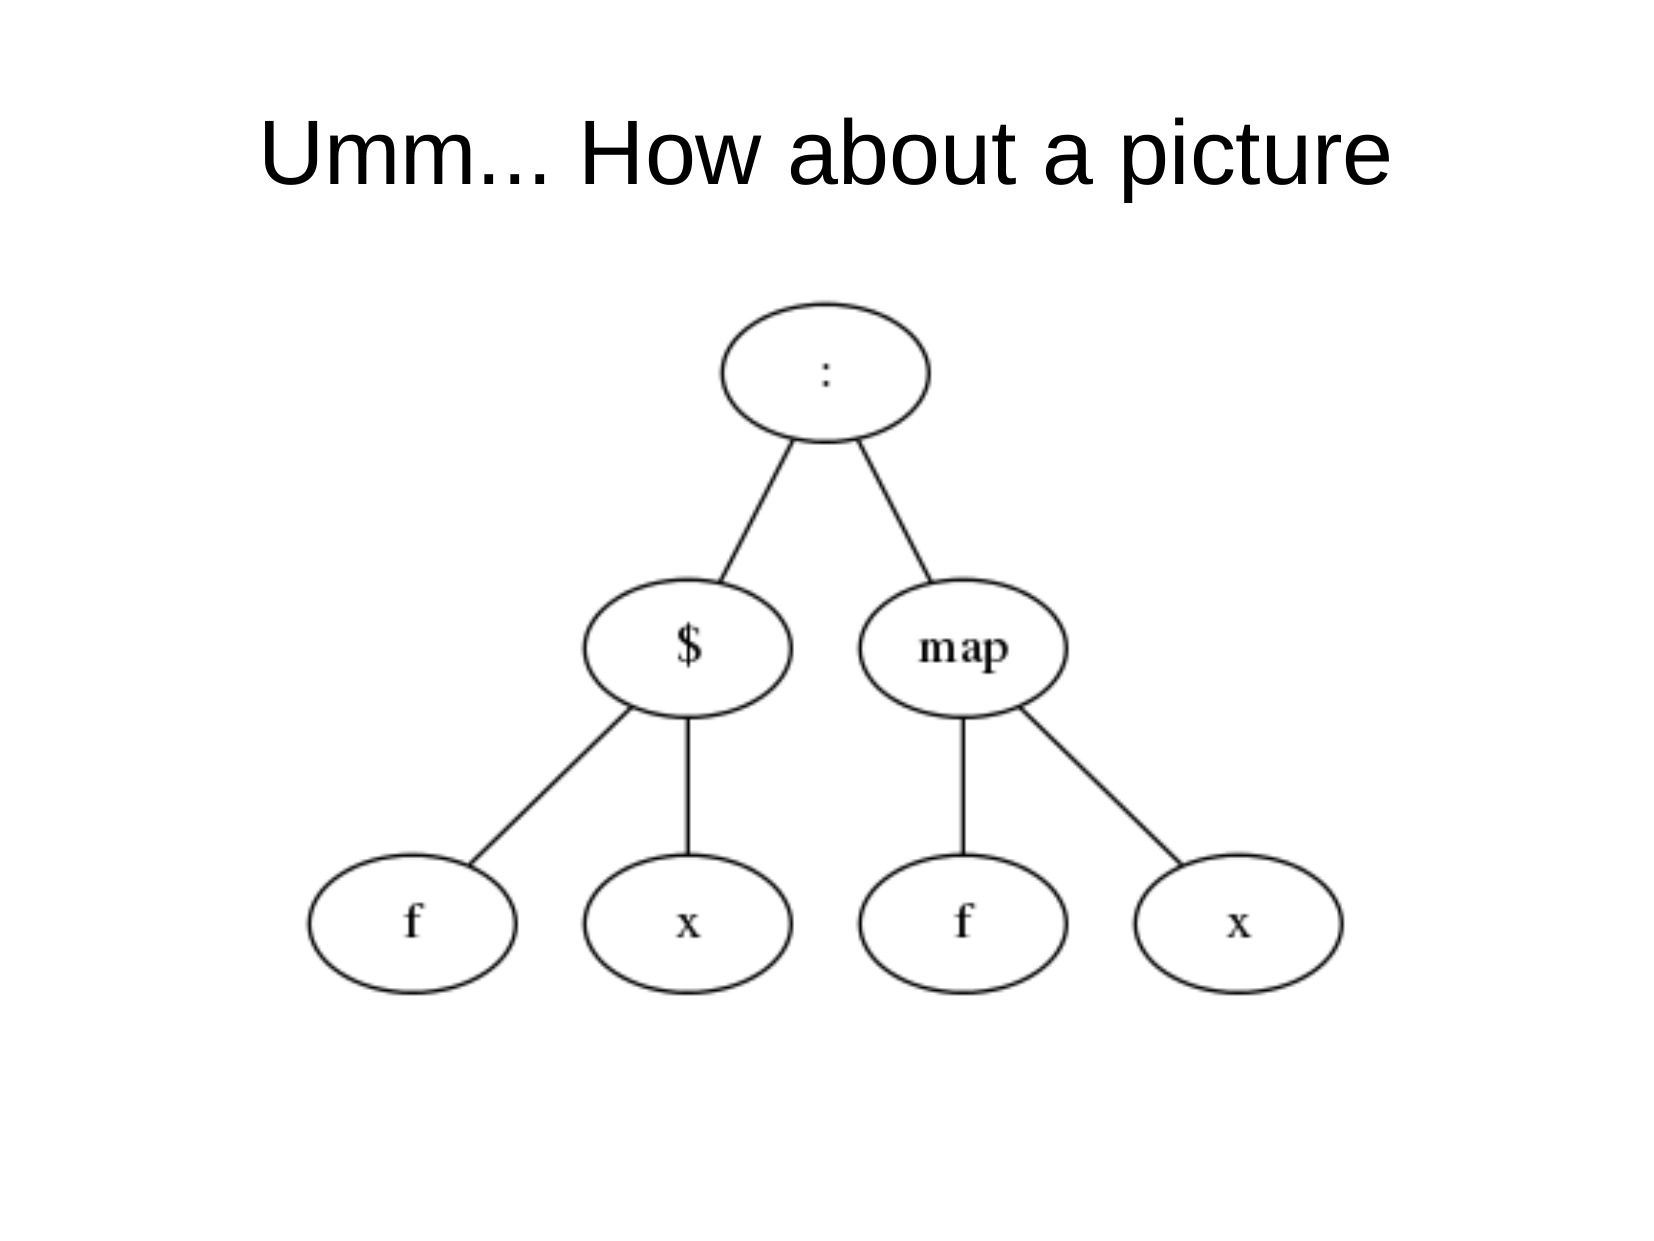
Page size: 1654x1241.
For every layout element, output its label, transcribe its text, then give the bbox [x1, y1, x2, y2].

picture [295, 290, 1359, 1010]
title Umm... How about a picture [82, 49, 1571, 257]
